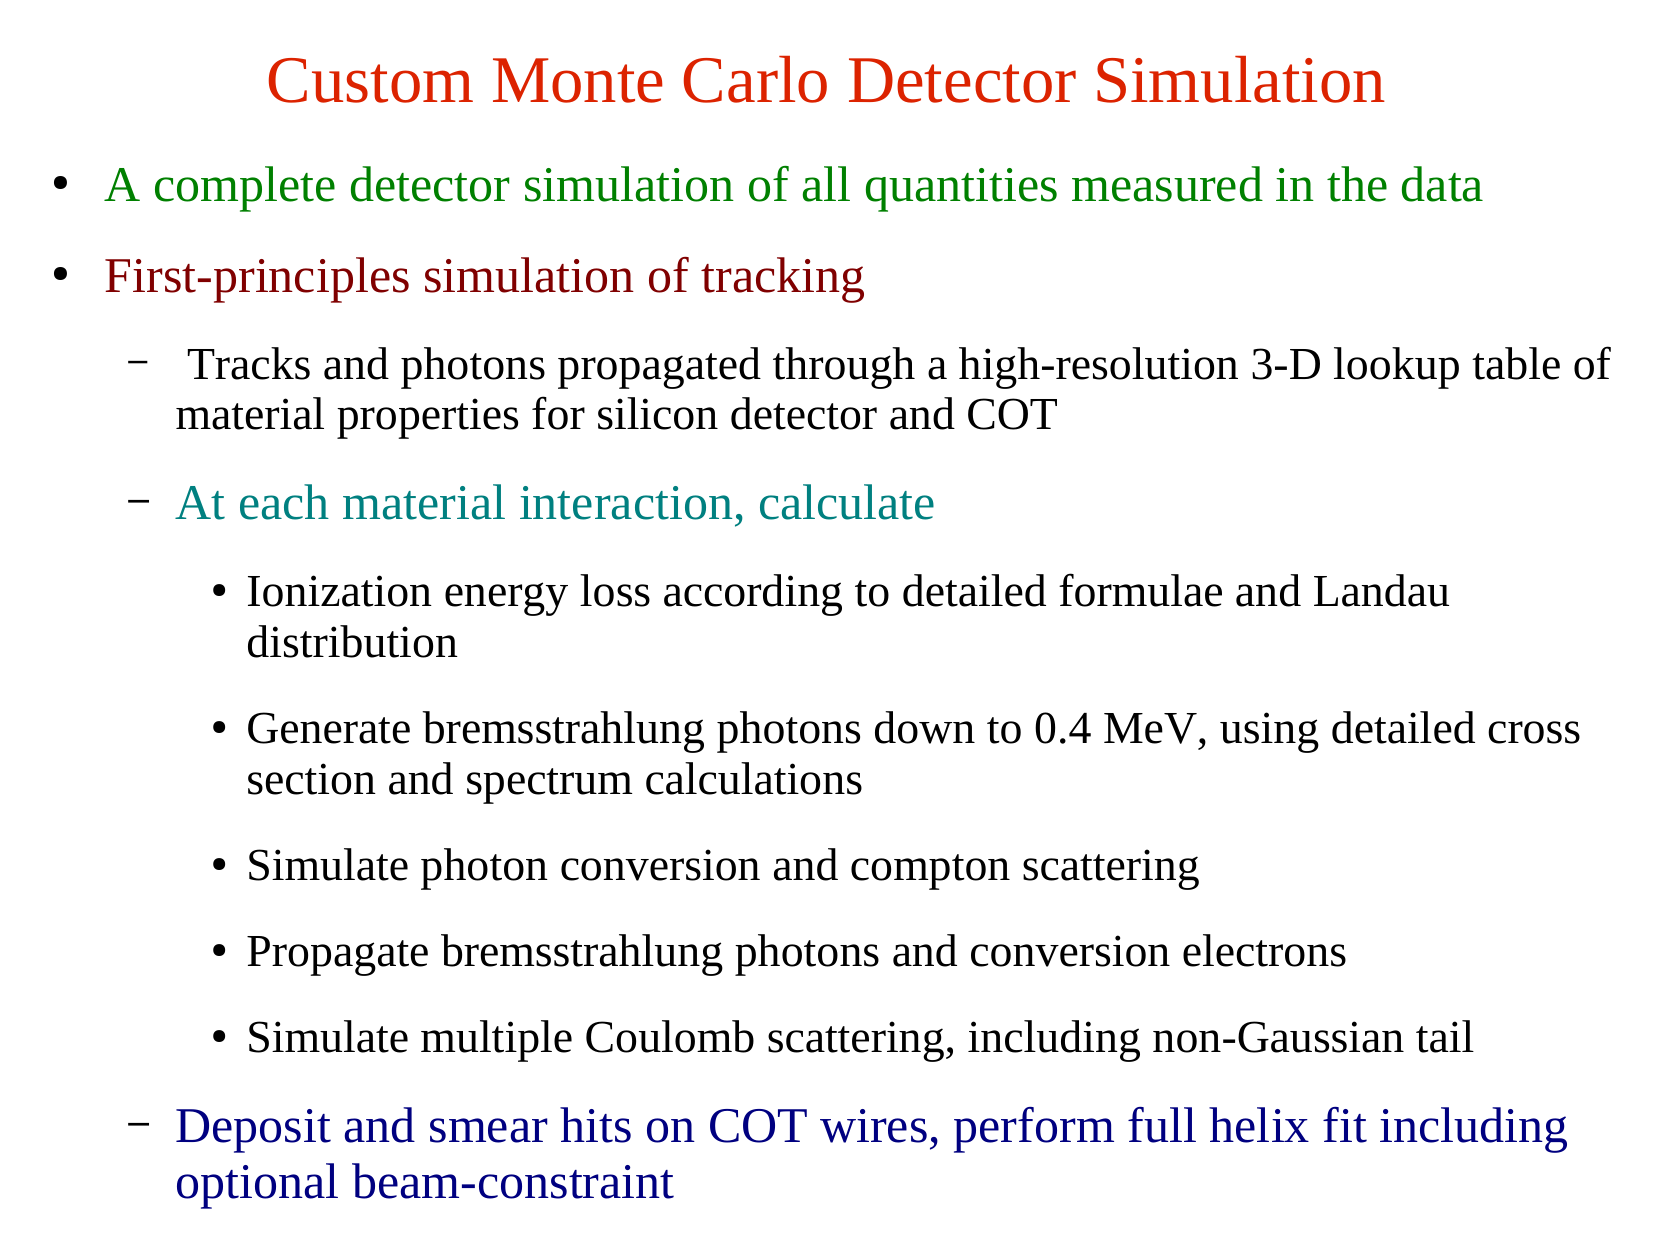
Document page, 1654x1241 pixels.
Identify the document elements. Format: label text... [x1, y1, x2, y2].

list A complete detector simulation of all quantities measured in the data First-principles simulation of tracking Tracks and photons propagated through a high-resolution 3-D lookup table of material properties for silicon detector and COT At each material interaction, calculate Ionization energy loss according to detailed formulae and Landau distribution Generate bremsstrahlung photons down to 0.4 MeV, using detailed cross section and spectrum calculations Simulate photon conversion and compton scattering Propagate bremsstrahlung photons and conversion electrons Simulate multiple Coulomb scattering, including non-Gaussian tail Deposit and smear hits on COT wires, perform full helix fit including optional beam-constraint [33, 157, 1638, 1223]
title Custom Monte Carlo Detector Simulation [121, 0, 1534, 118]
